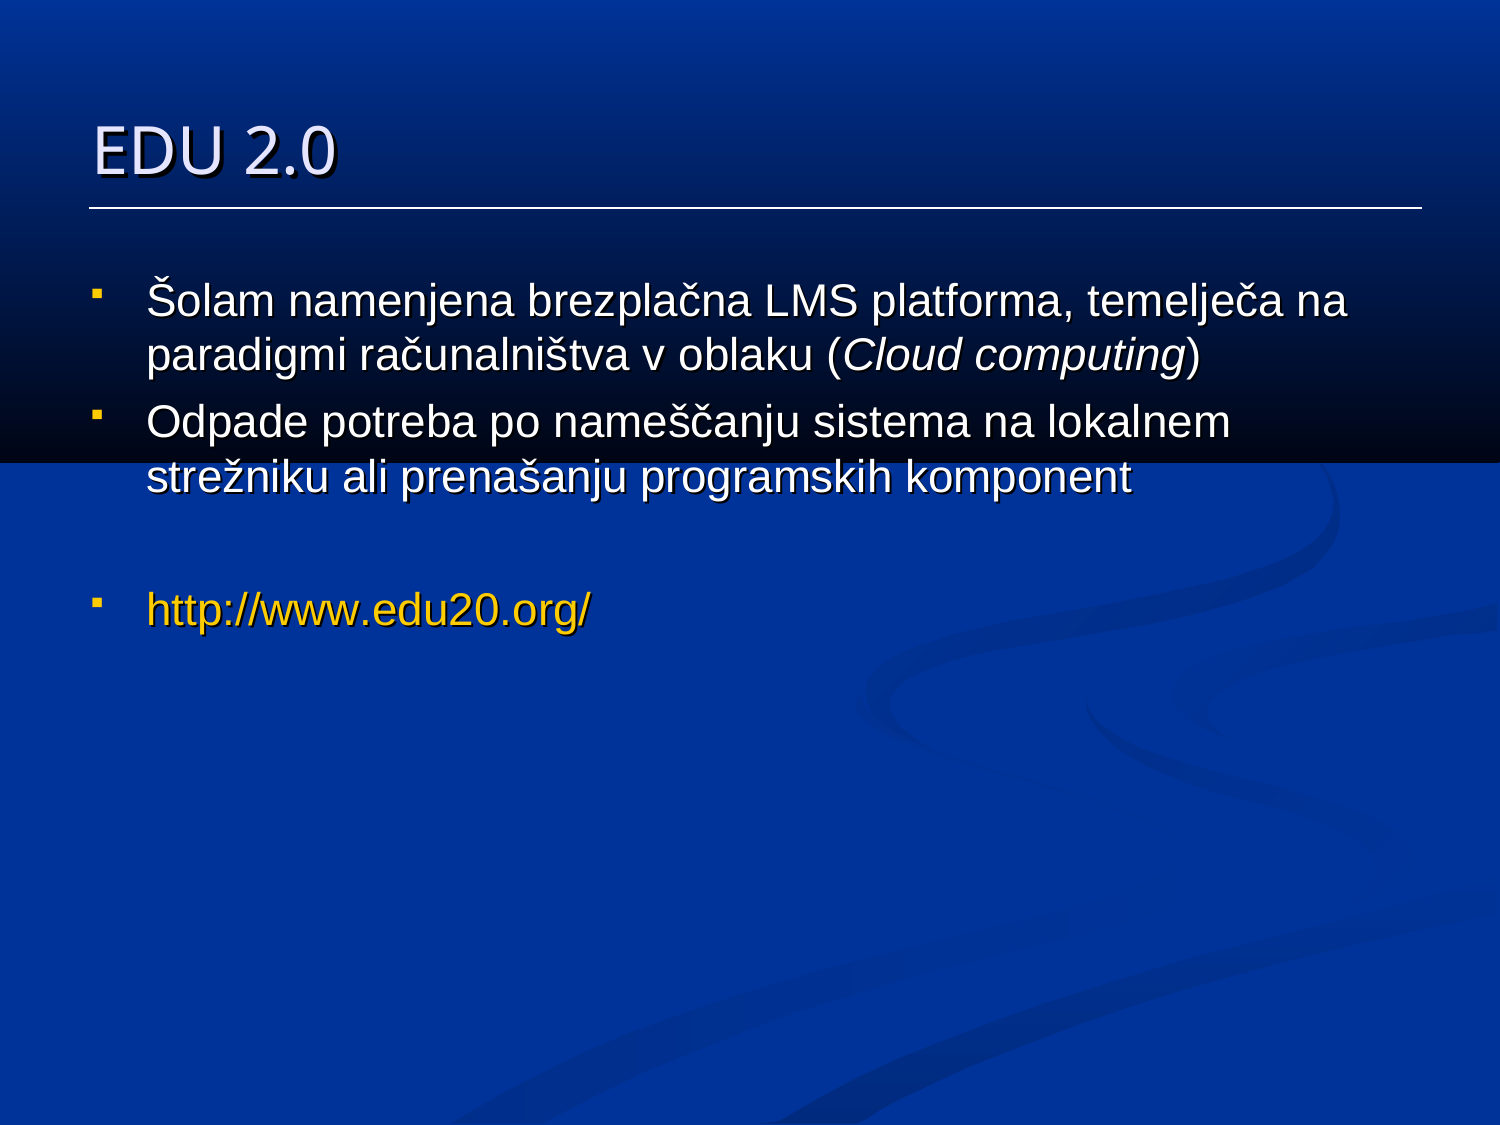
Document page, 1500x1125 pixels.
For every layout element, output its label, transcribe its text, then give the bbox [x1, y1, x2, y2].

text_box Šolam namenjena brezplačna LMS platforma, temelječa na paradigmi računalništva v oblaku (Cloud computing) Odpade potreba po nameščanju sistema na lokalnem strežniku ali prenašanju programskih komponent http://www.edu20.org/ [75, 262, 1426, 941]
text_box EDU 2.0 [76, 54, 1412, 242]
